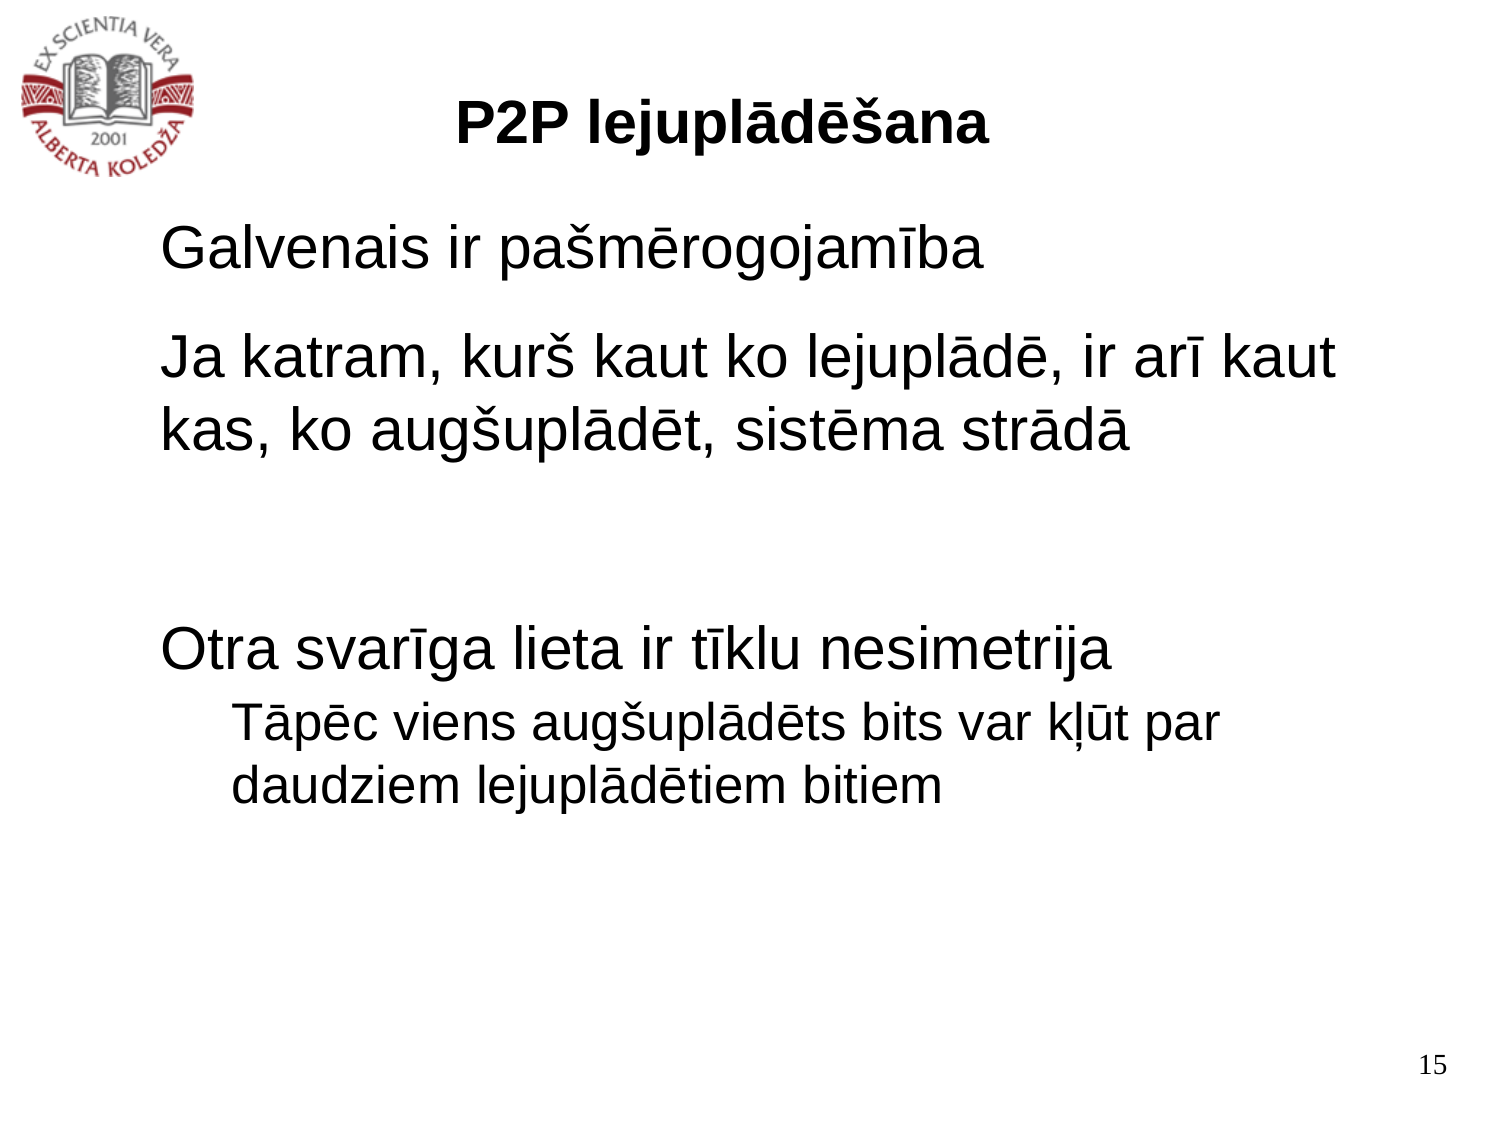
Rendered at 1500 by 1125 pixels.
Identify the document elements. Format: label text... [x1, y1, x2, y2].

picture [21, 16, 194, 177]
title P2P lejuplādēšana [50, 62, 1374, 175]
text_box <skaitlis> [1312, 1037, 1463, 1101]
list Galvenais ir pašmērogojamība Ja katram, kurš kaut ko lejuplādē, ir arī kaut kas, ko augšuplādēt, sistēma strādā Otra svarīga lieta ir tīklu nesimetrija Tāpēc viens augšuplādēts bits var kļūt par daudziem lejuplādētiem bitiem [74, 200, 1463, 1101]
